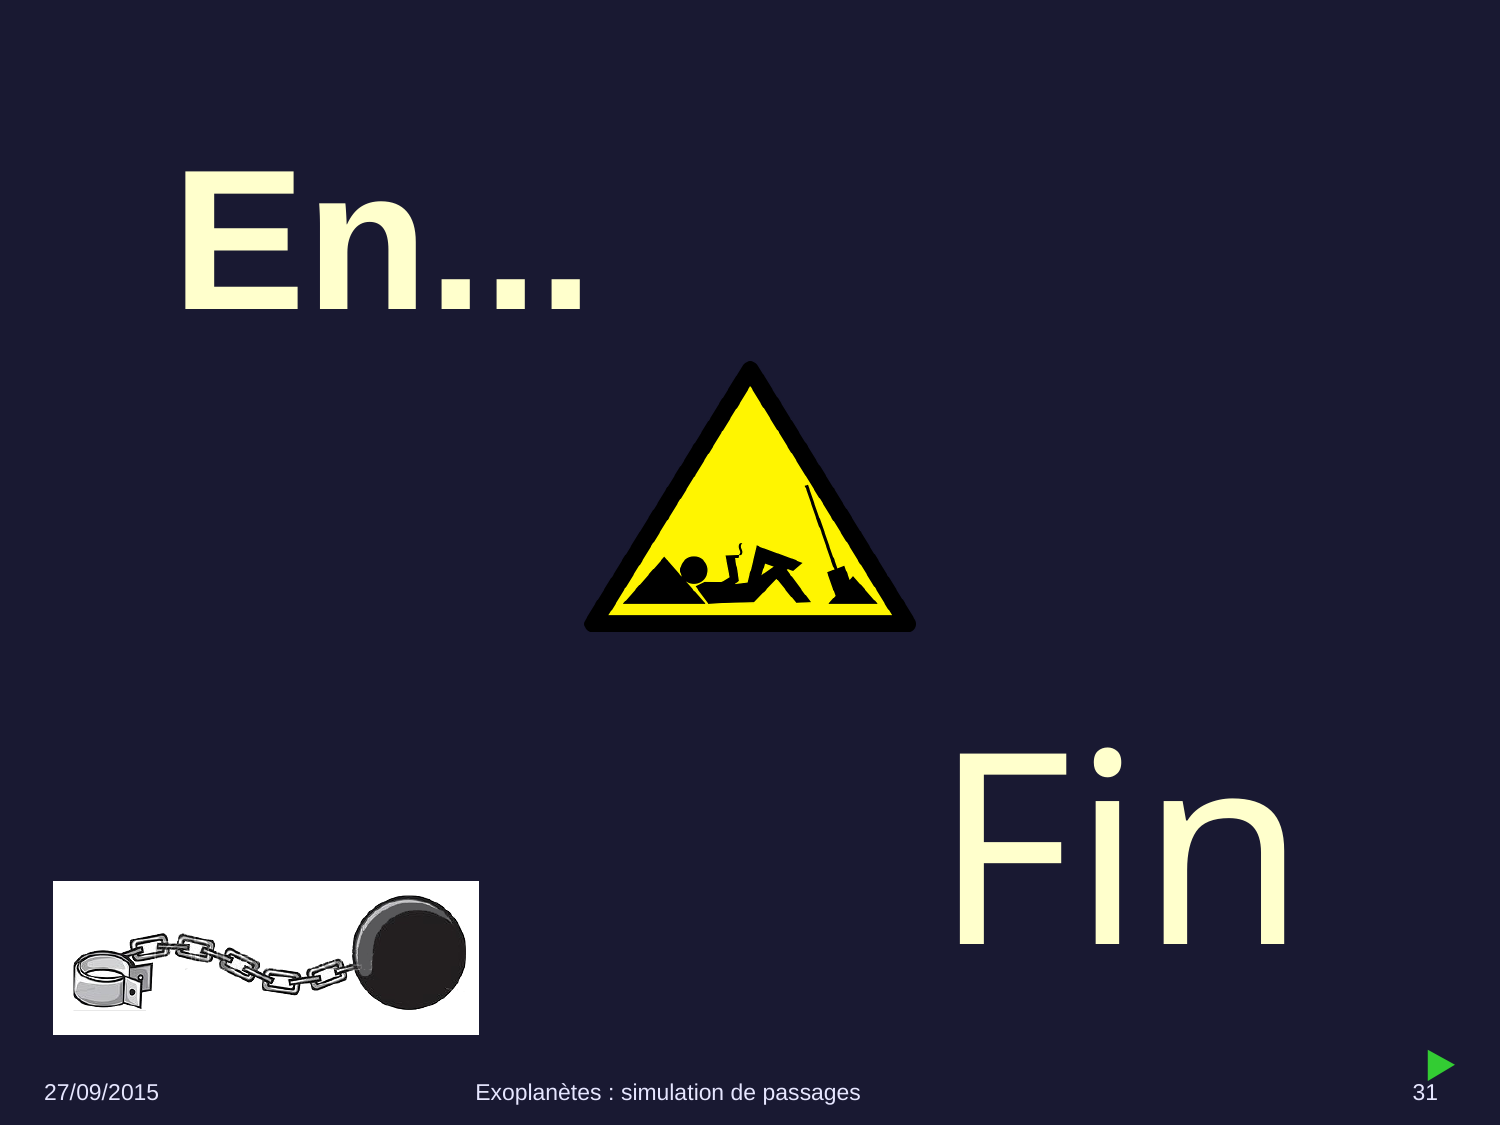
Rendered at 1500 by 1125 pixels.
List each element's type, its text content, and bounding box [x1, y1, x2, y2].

text_box  [1409, 1034, 1475, 1096]
picture [584, 361, 916, 633]
chart [53, 881, 479, 1035]
text_box Fin [879, 669, 1362, 1006]
text_box En... [100, 101, 668, 358]
